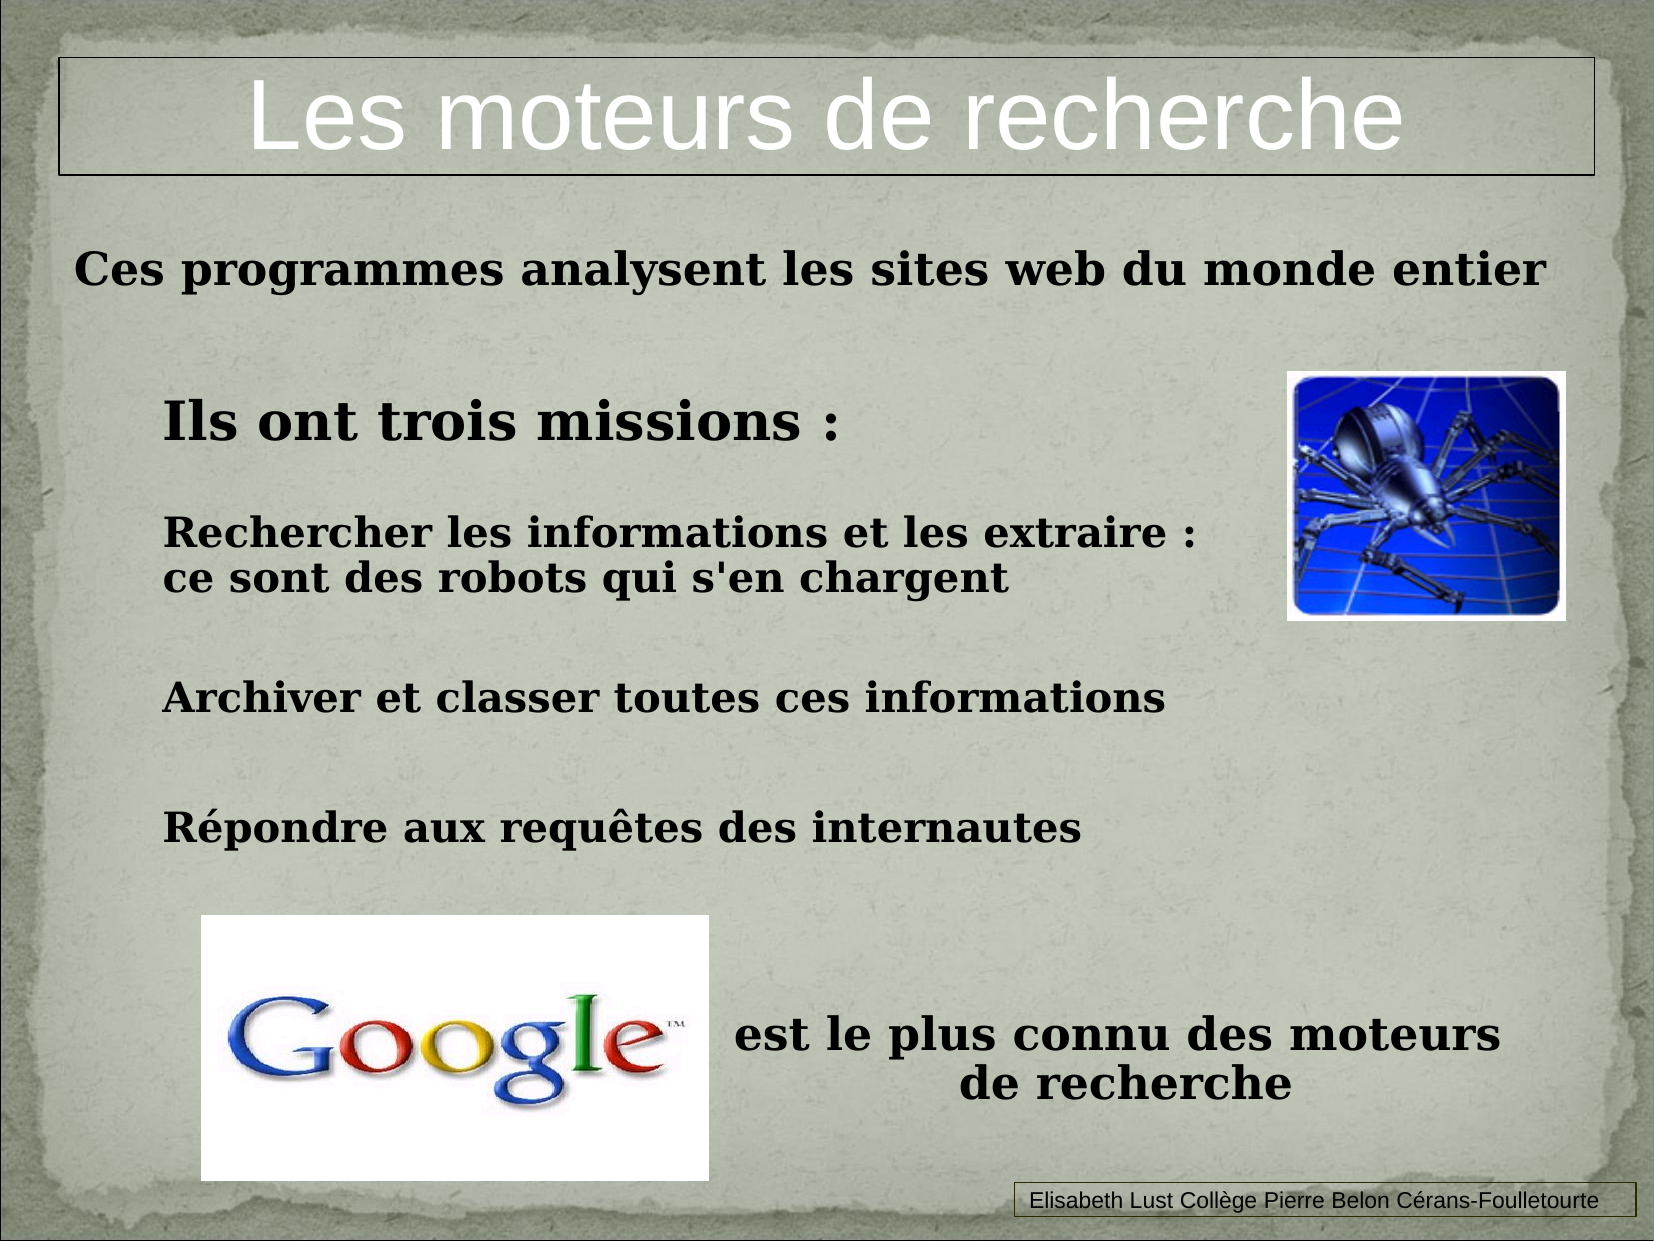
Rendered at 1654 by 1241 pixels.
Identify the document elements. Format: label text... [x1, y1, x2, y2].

text_box est le plus connu des moteurs de recherche [738, 1003, 1418, 1121]
text_box Rechercher les informations et les extraire : ce sont des robots qui s'en chargent [147, 502, 1270, 621]
text_box Répondre aux requêtes des internautes [147, 797, 1477, 886]
text_box Les moteurs de recherche [59, 57, 1595, 175]
text_box Archiver et classer toutes ces informations [147, 666, 1246, 786]
text_box Elisabeth Lust Collège Pierre Belon Cérans-Foulletourte [1014, 1182, 1637, 1217]
text_box Ces programmes analysent les sites web du monde entier [59, 236, 1566, 355]
picture [0, 0, 1654, 1241]
text_box Ils ont trois missions : [147, 383, 1287, 473]
